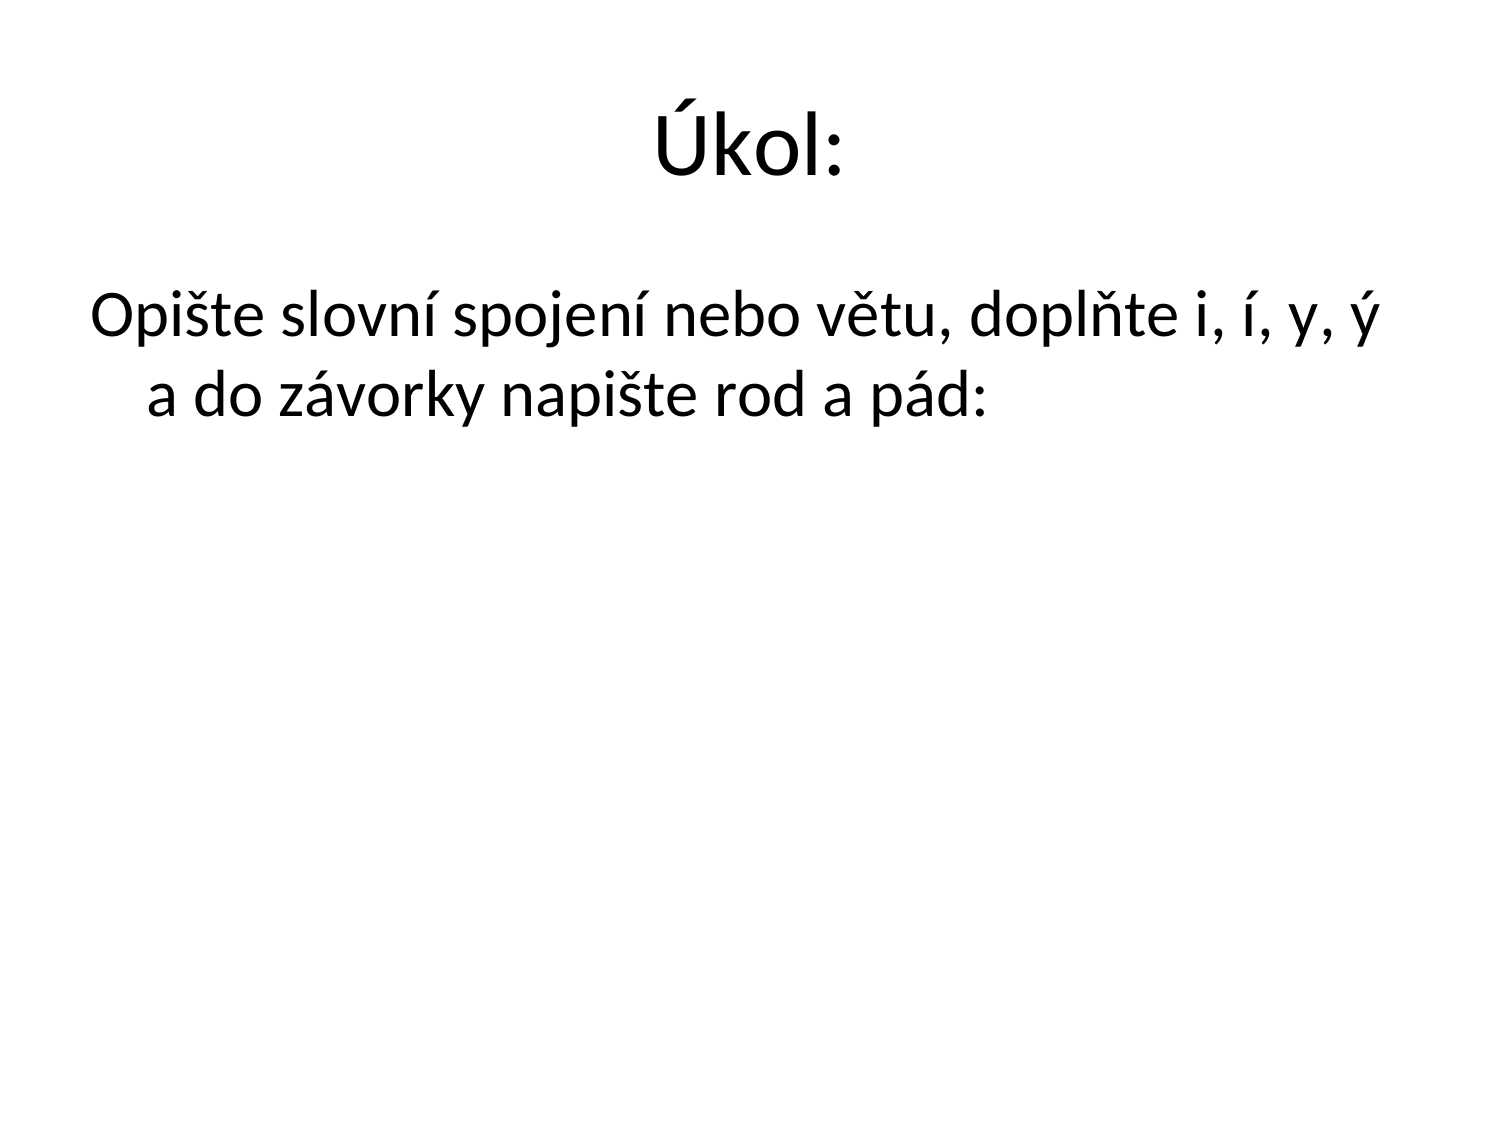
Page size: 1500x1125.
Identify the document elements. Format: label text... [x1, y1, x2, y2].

title Úkol: [75, 45, 1426, 233]
list Opište slovní spojení nebo větu, doplňte i, í, y, ý a do závorky napište rod a pád: [75, 262, 1426, 1006]
